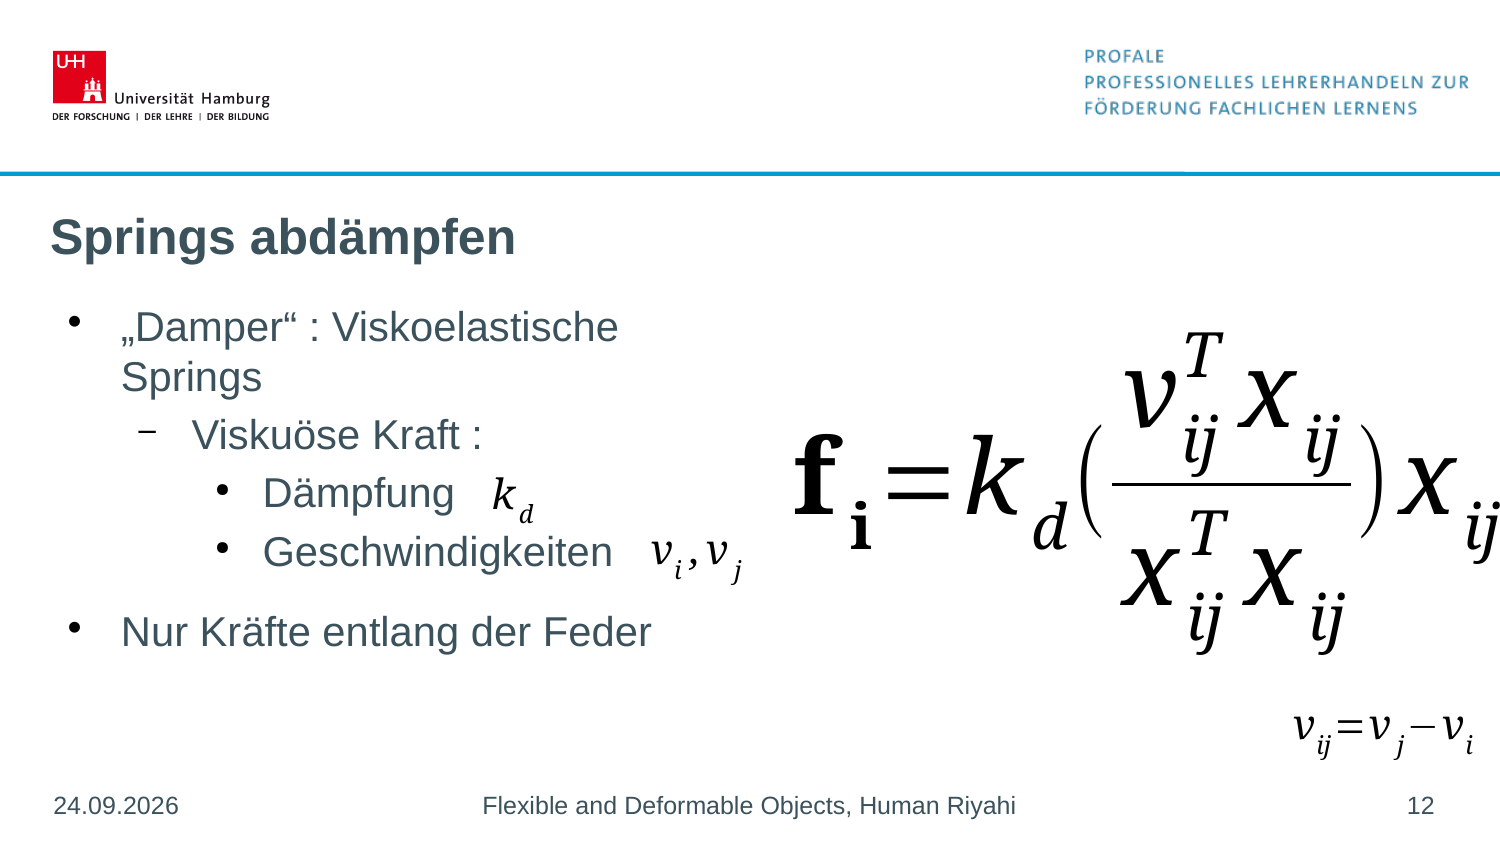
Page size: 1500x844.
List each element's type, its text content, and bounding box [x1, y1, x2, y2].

text_box 08.07.2026 [53, 782, 404, 827]
picture [0, 0, 322, 147]
text_box Flexible and Deformable Objects, Human Riyahi [454, 782, 1046, 827]
text_box <number> [1084, 782, 1435, 827]
title Springs abdämpfen [35, 197, 1436, 280]
chart [790, 310, 1500, 659]
chart [649, 520, 743, 587]
picture [1085, 48, 1469, 115]
chart [1291, 694, 1474, 762]
chart [491, 464, 535, 531]
list „Damper“ : Viskoelastische Springs Viskuöse Kraft : Dämpfung Geschwindigkeiten Nur Kräfte entlang der Feder [35, 291, 720, 765]
